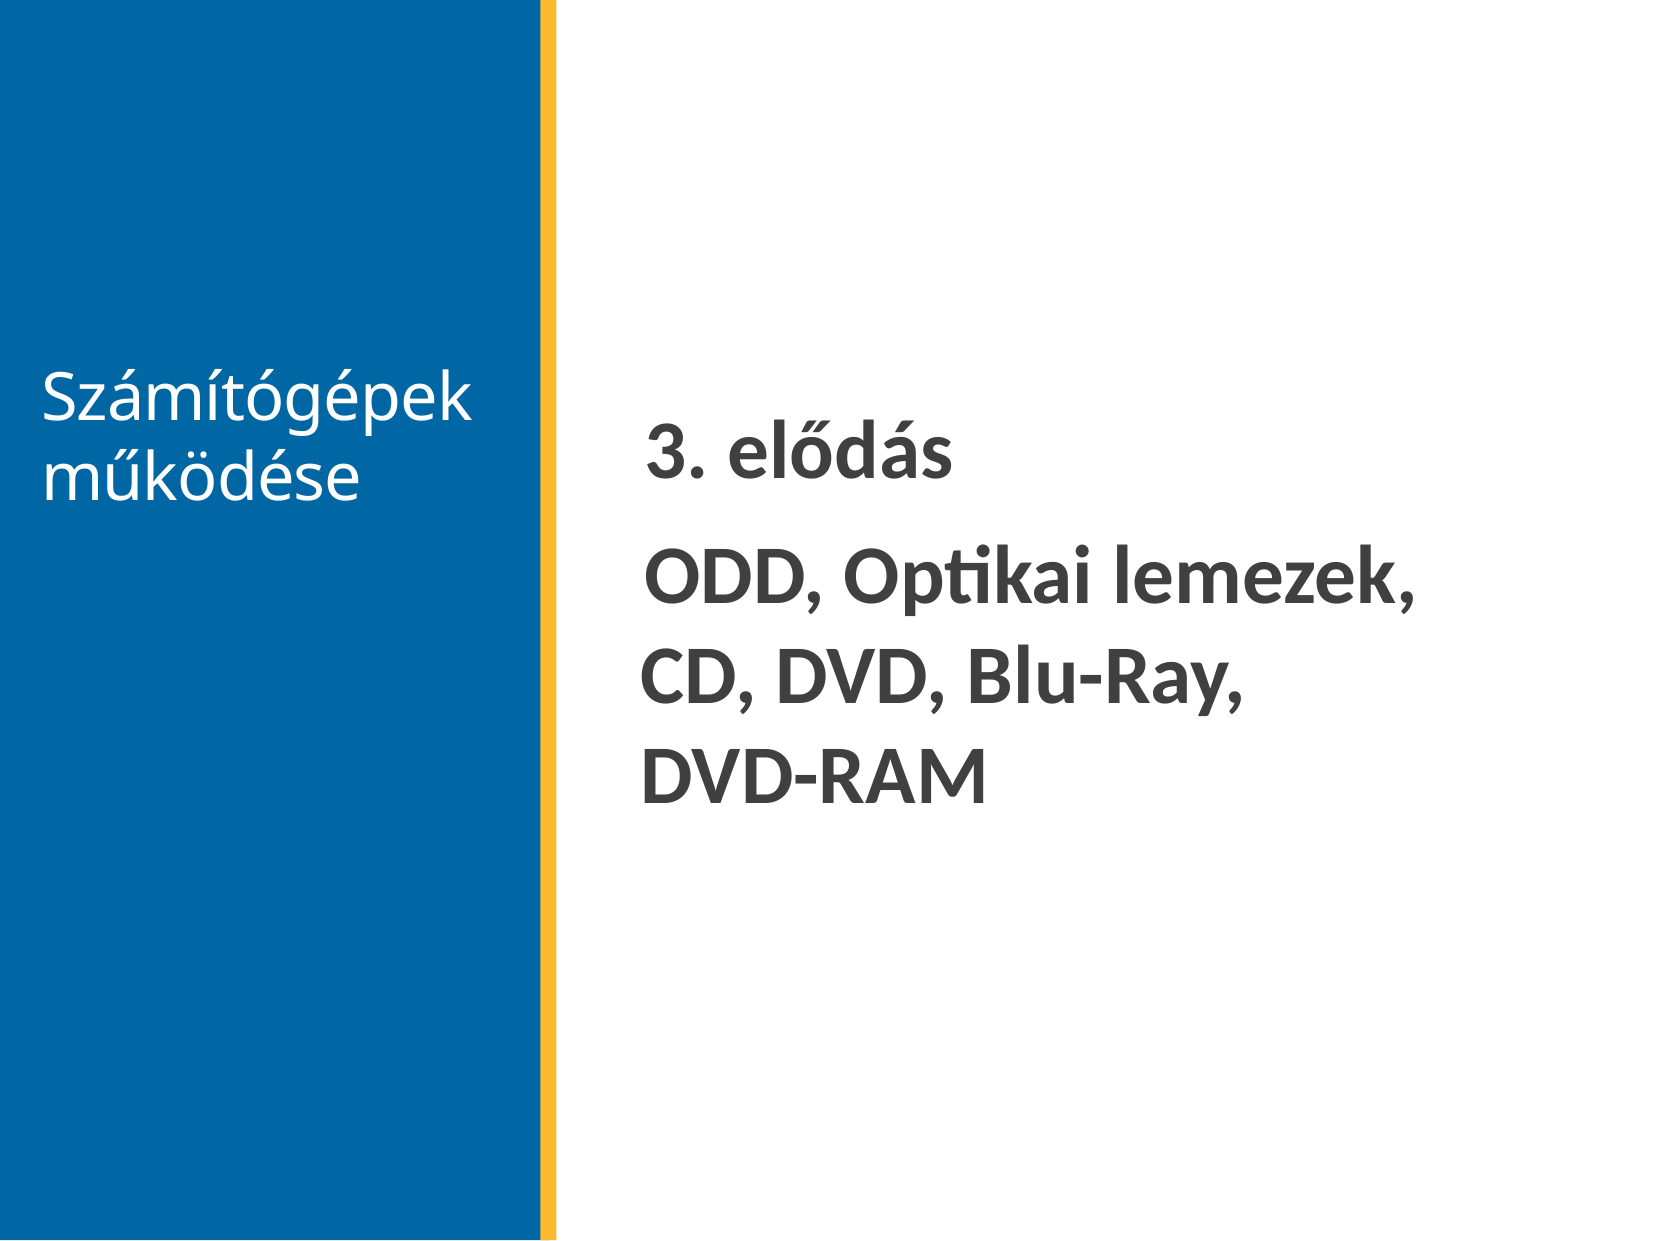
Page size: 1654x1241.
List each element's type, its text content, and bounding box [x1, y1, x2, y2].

list 3. elődás ODD, Optikai lemezek, CD, DVD, Blu-Ray, DVD-RAM [625, 132, 1532, 1084]
title Számítógépek működése [25, 107, 497, 521]
